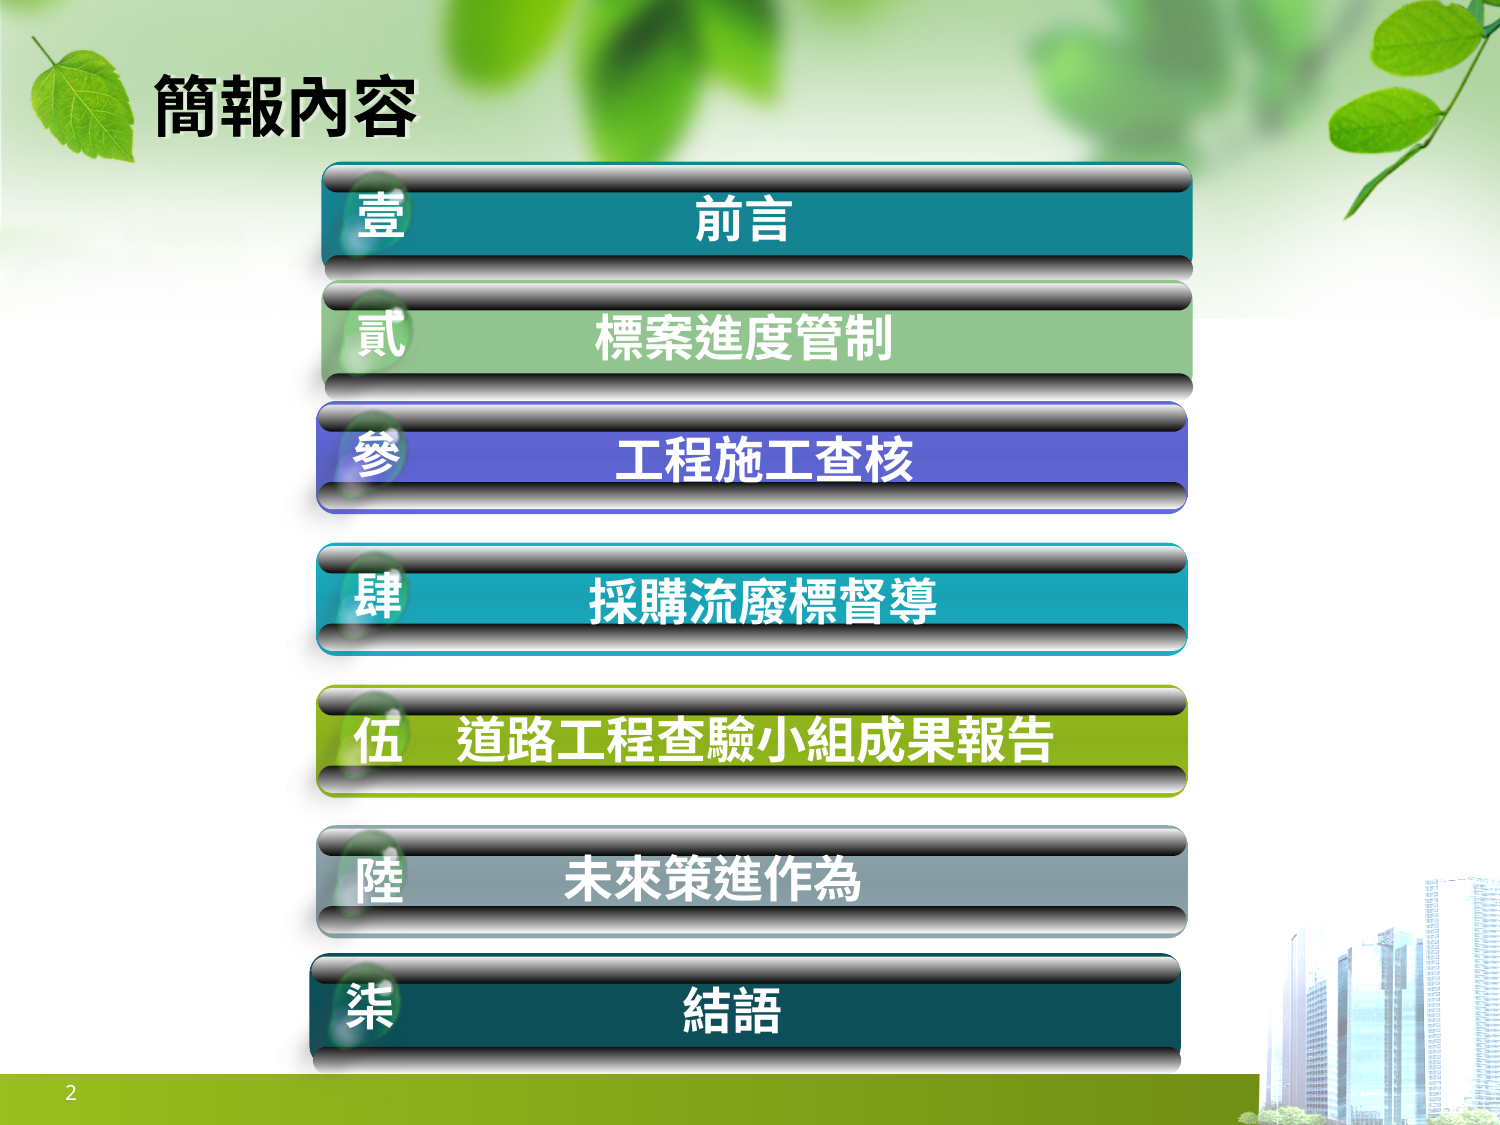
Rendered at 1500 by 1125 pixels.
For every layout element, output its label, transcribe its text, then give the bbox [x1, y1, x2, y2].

title 簡報內容 [137, 57, 1325, 150]
text_box [416, 684, 1188, 798]
text_box 參 [336, 435, 395, 492]
text_box 道路工程查驗小組成果報告 [416, 701, 1164, 777]
text_box 標案進度管制 [397, 298, 1136, 374]
text_box 前言 [397, 180, 1136, 256]
text_box 工程施工查核 [395, 420, 1134, 496]
text_box 2 [50, 1072, 138, 1113]
text_box 陸 [340, 841, 403, 917]
text_box [415, 161, 1193, 515]
text_box 未來策進作為 [414, 840, 1133, 916]
text_box 貳 [341, 294, 405, 370]
picture [277, 160, 420, 1109]
text_box 肆 [338, 557, 402, 633]
text_box 採購流廢標督導 [416, 562, 1165, 639]
text_box 柒 [330, 968, 393, 1044]
text_box [408, 953, 1182, 1074]
text_box [414, 825, 1188, 939]
text_box 伍 [338, 702, 402, 778]
text_box 結語 [386, 971, 1124, 1047]
text_box 壹 [341, 176, 405, 252]
text_box [416, 542, 1188, 656]
